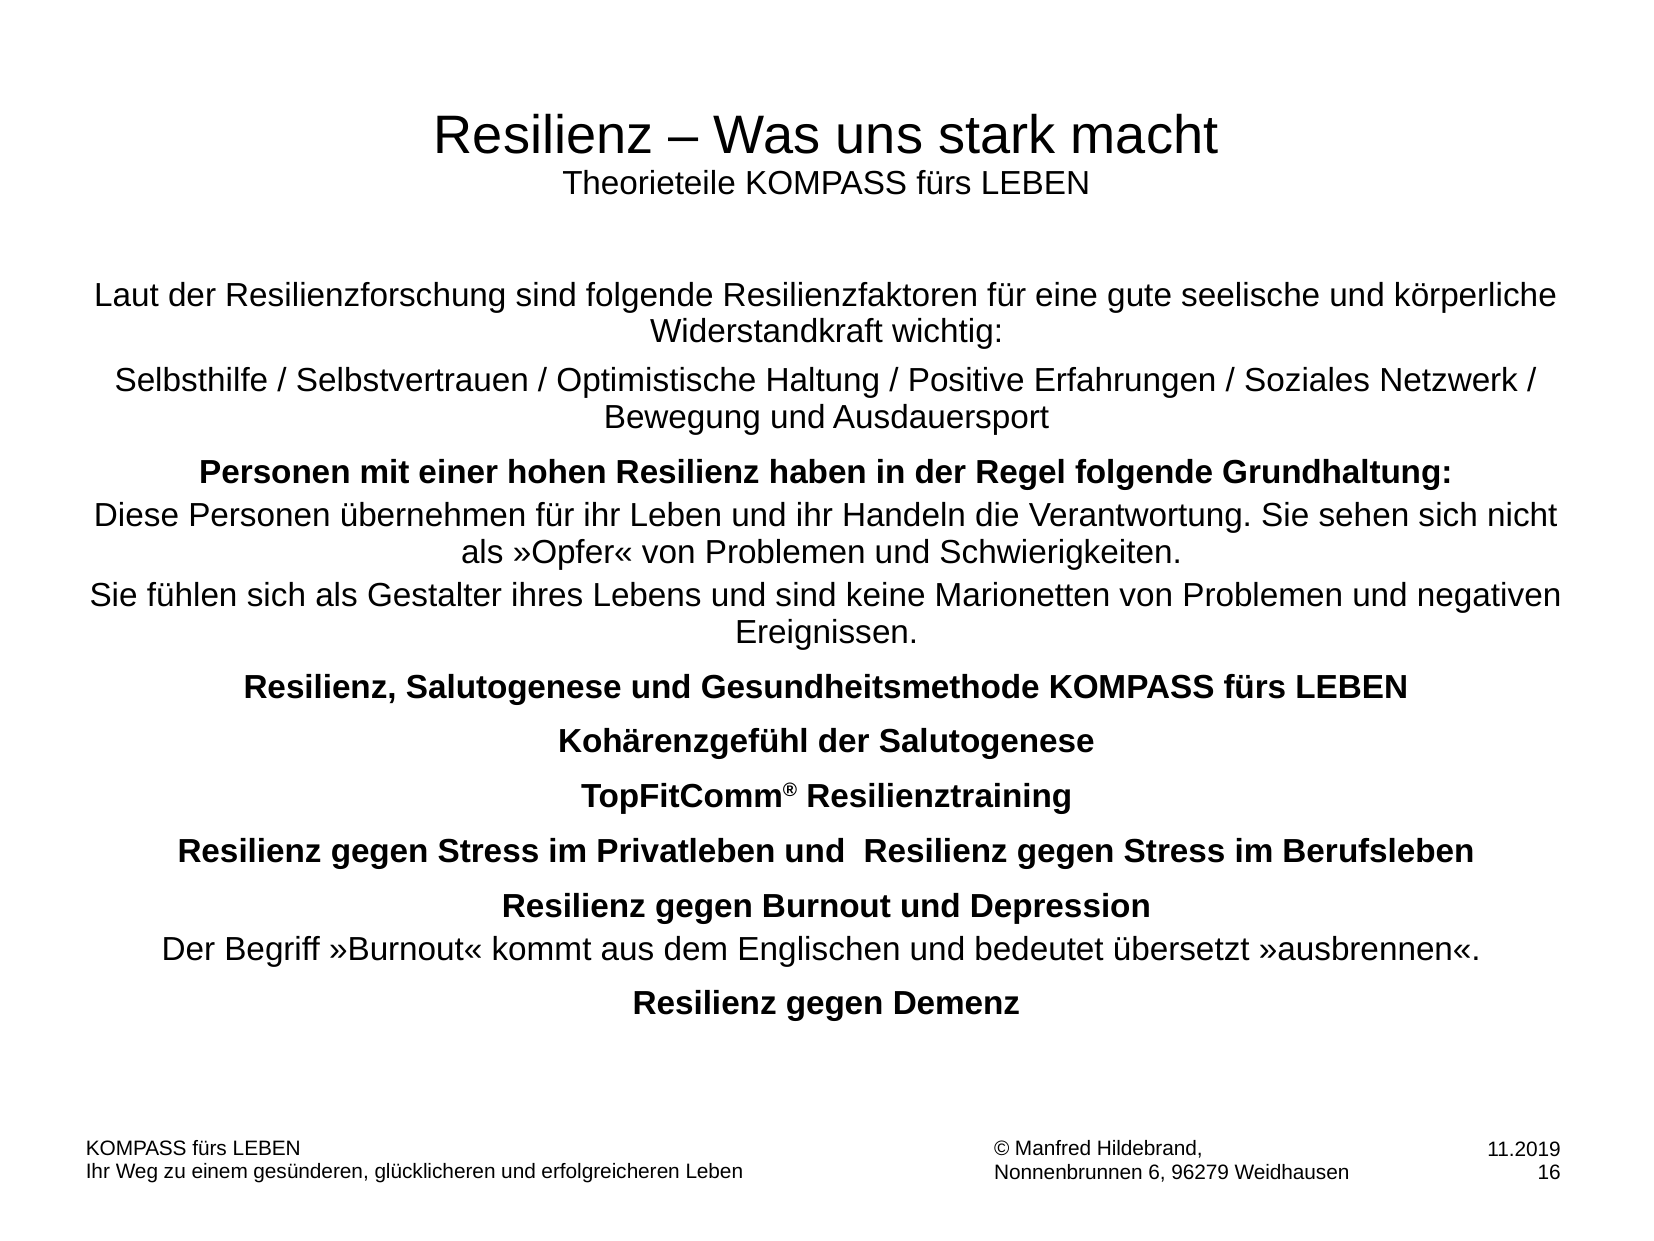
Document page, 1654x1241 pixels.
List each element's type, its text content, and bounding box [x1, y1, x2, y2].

title Resilienz – Was uns stark macht Theorieteile KOMPASS fürs LEBEN [82, 49, 1571, 257]
list Laut der Resilienzforschung sind folgende Resilienzfaktoren für eine gute seelische und körperliche Widerstandkraft wichtig: Selbsthilfe / Selbstvertrauen / Optimistische Haltung / Positive Erfahrungen / Soziales Netzwerk / Bewegung und Ausdauersport Personen mit einer hohen Resilienz haben in der Regel folgende Grundhaltung: Diese Personen übernehmen für ihr Leben und ihr Handeln die Verantwortung. Sie sehen sich nicht als »Opfer« von Problemen und Schwierigkeiten. Sie fühlen sich als Gestalter ihres Lebens und sind keine Marionetten von Problemen und negativen Ereignissen. Resilienz, Salutogenese und Gesundheitsmethode KOMPASS fürs LEBEN Kohärenzgefühl der Salutogenese TopFitComm® Resilienztraining Resilienz gegen Stress im Privatleben und Resilienz gegen Stress im Berufsleben Resilienz gegen Burnout und Depression Der Begriff »Burnout« kommt aus dem Englischen und bedeutet übersetzt »ausbrennen«. Resilienz gegen Demenz [82, 275, 1571, 1109]
text_box 11.2019 16 [1405, 1118, 1576, 1203]
text_box KOMPASS fürs LEBEN Ihr Weg zu einem gesünderen, glücklicheren und erfolgreicheren Leben [70, 1118, 964, 1202]
text_box © Manfred Hildebrand, Nonnenbrunnen 6, 96279 Weidhausen [979, 1118, 1389, 1203]
